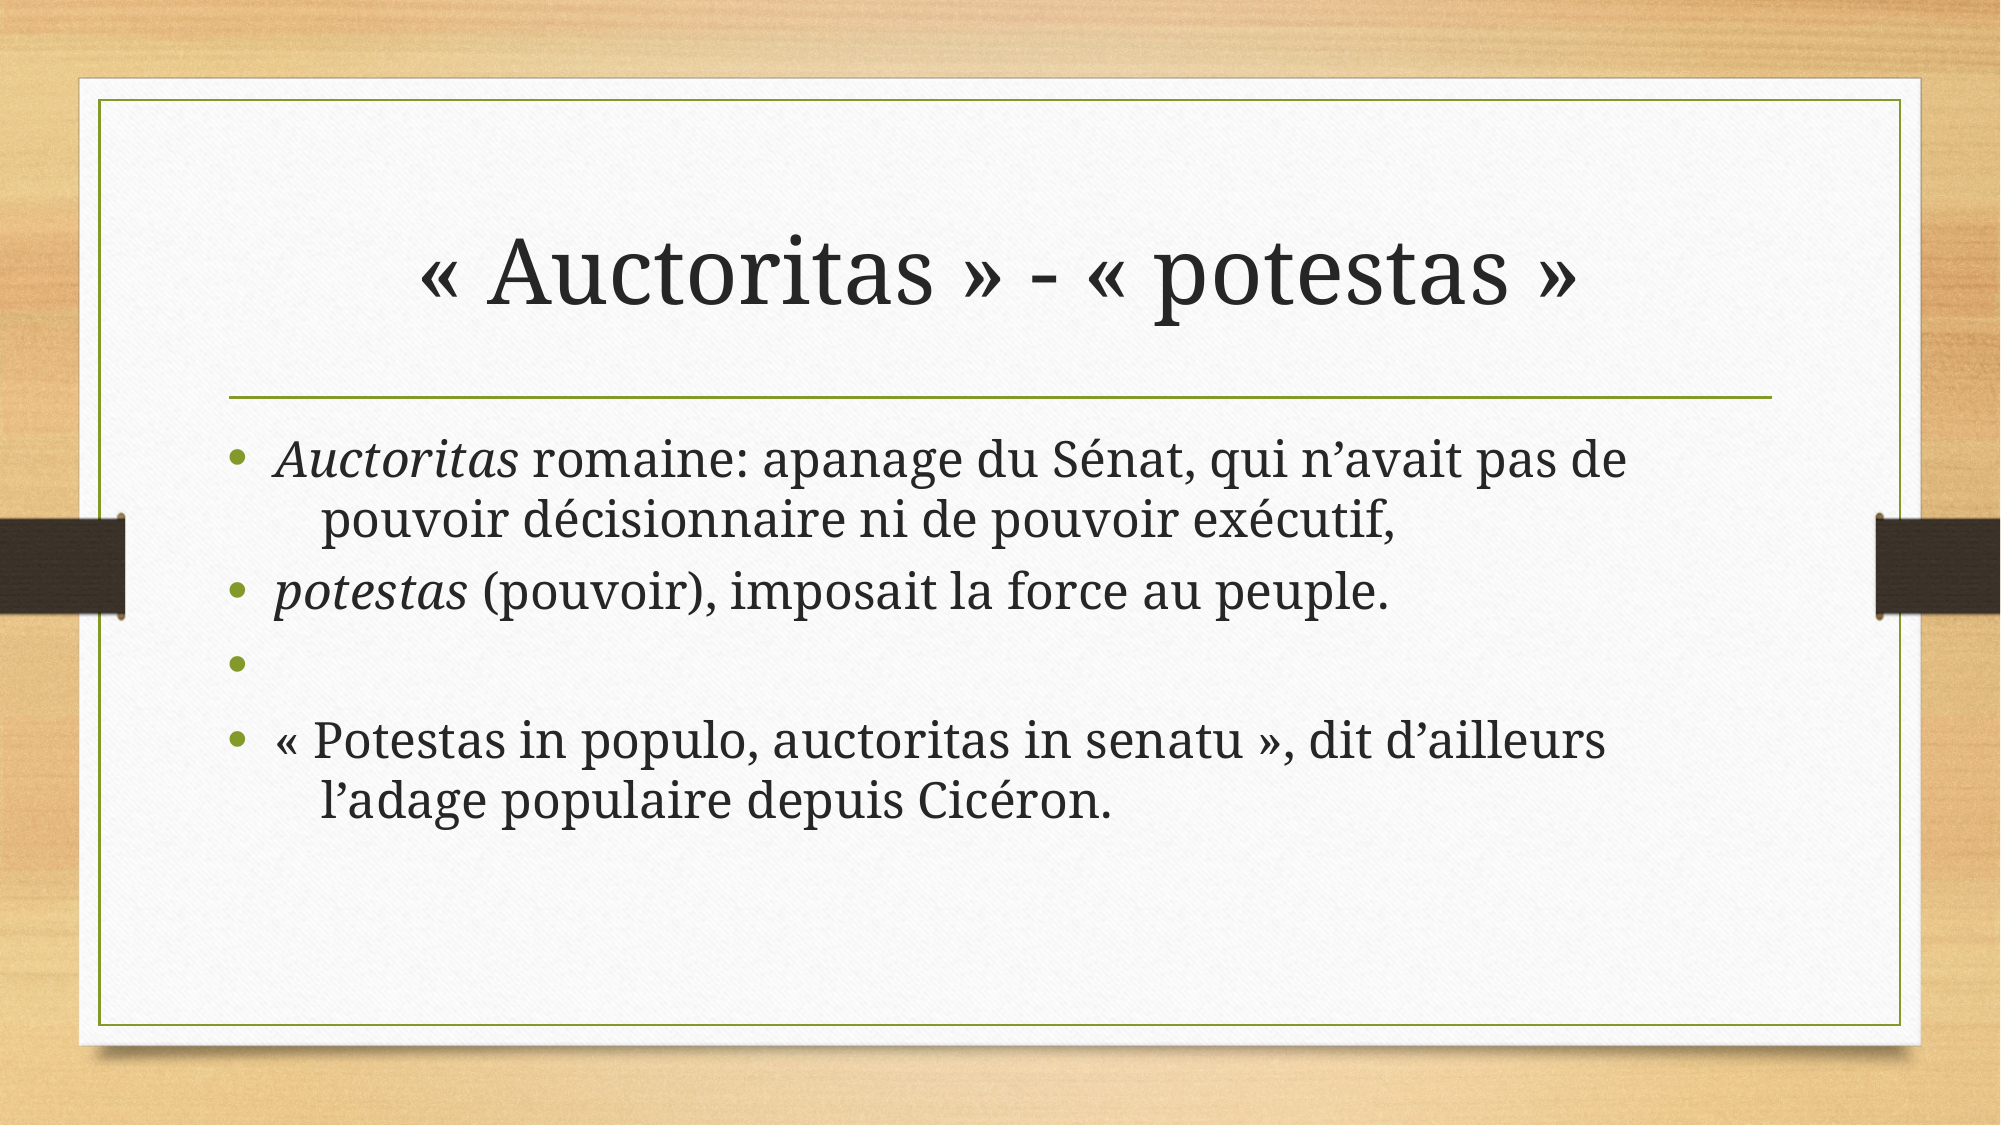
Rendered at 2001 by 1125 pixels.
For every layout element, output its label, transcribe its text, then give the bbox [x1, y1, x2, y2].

title « Auctoritas » - « potestas » [212, 161, 1788, 376]
list Auctoritas romaine: apanage du Sénat, qui n’avait pas de pouvoir décisionnaire ni de pouvoir exécutif, potestas (pouvoir), imposait la force au peuple. « Potestas in populo, auctoritas in senatu », dit d’ailleurs l’adage populaire depuis Cicéron. [212, 419, 1788, 964]
